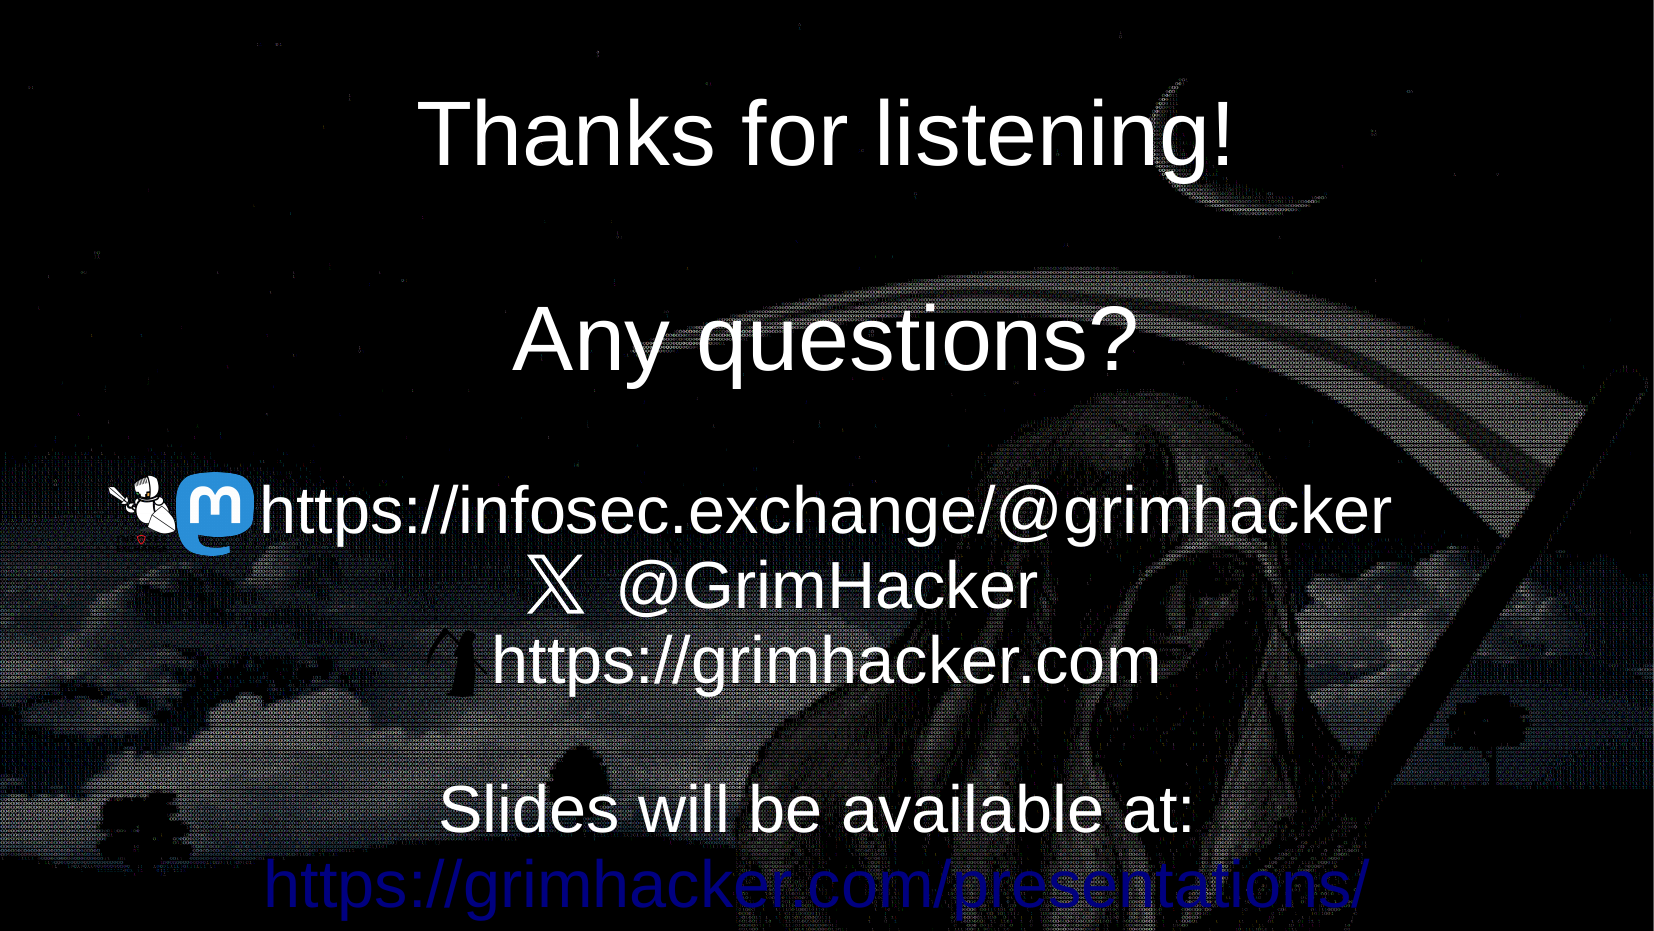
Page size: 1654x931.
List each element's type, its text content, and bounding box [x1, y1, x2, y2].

text_box https://infosec.exchange/@grimhacker @GrimHacker https://grimhacker.com Slides will be available at: https://grimhacker.com/presentations/ [82, 473, 1571, 922]
title Thanks for listening! Any questions? [82, 82, 1571, 391]
picture [0, 0, 1654, 931]
